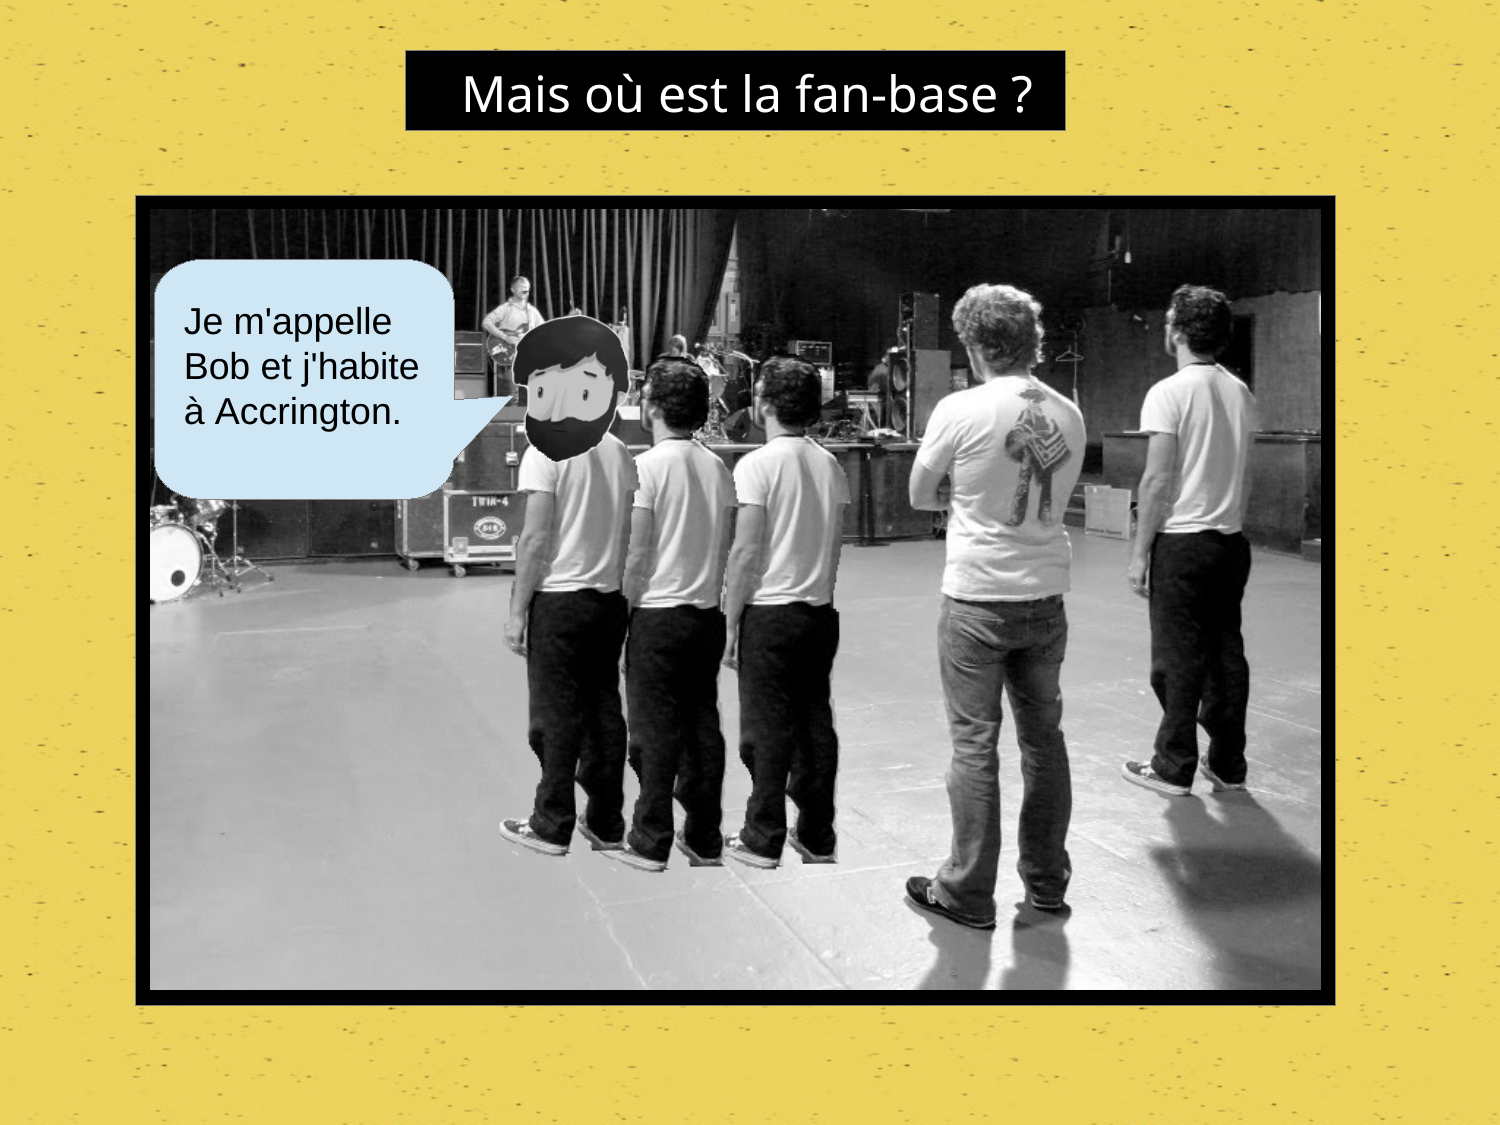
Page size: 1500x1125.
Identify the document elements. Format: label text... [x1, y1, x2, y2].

text_box [135, 195, 1336, 1006]
picture [0, 0, 1500, 1125]
text_box [405, 50, 1066, 131]
text_box Mais où est la fan-base ? [446, 54, 1049, 131]
text_box Je m'appelle Bob et j'habite à Accrington. [169, 289, 472, 440]
